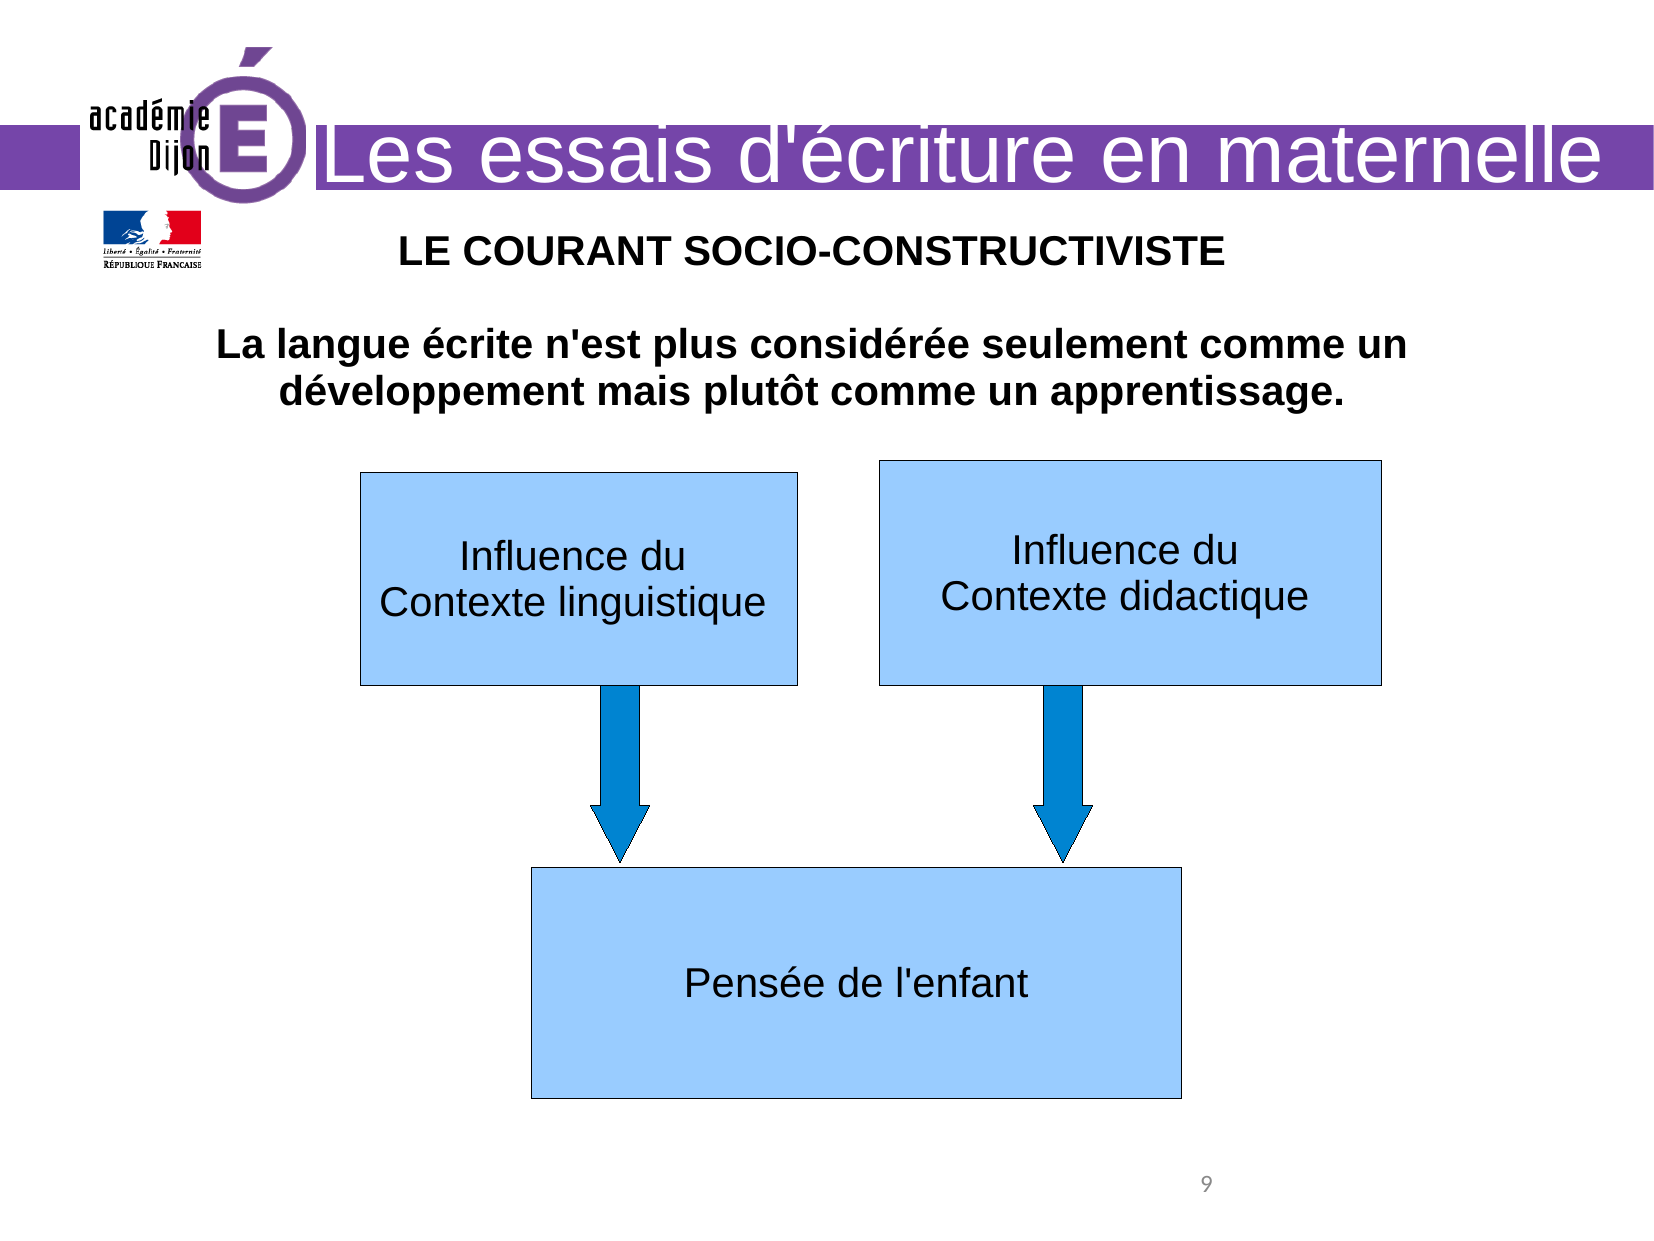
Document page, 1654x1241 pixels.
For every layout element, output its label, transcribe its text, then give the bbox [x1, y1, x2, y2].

picture [90, 47, 306, 268]
text_box Influence du Contexte didactique [879, 460, 1382, 686]
text_box [1033, 685, 1093, 863]
text_box Influence du Contexte linguistique [360, 472, 798, 686]
title Les essais d'écriture en maternelle [213, 94, 1654, 213]
text_box [590, 685, 650, 863]
text_box Pensée de l'enfant [531, 867, 1182, 1099]
text_box LE COURANT SOCIO-CONSTRUCTIVISTE La langue écrite n'est plus considérée seulement comme un développement mais plutôt comme un apprentissage. [118, 220, 1506, 426]
